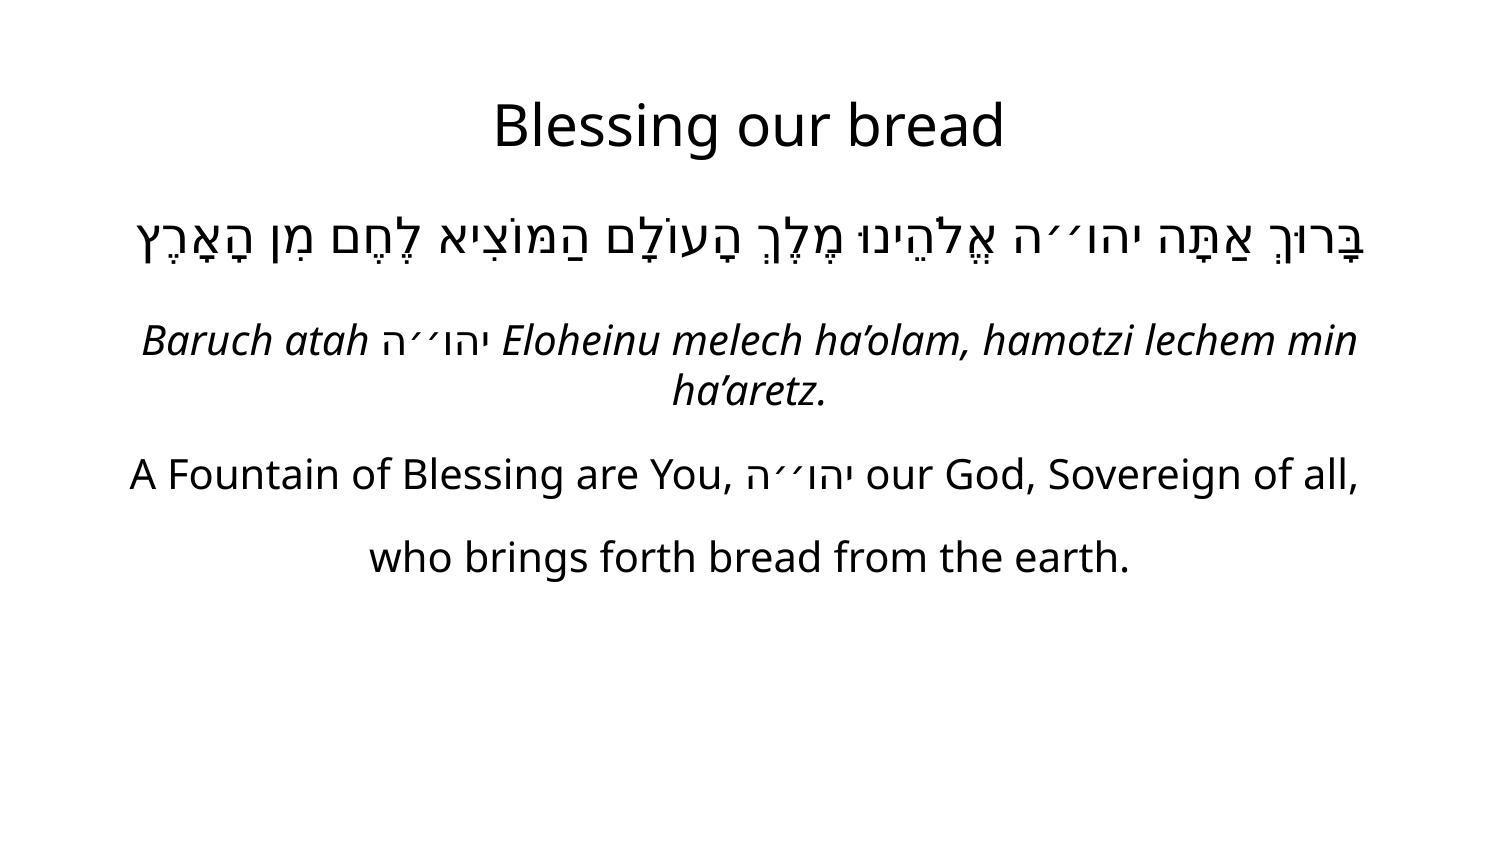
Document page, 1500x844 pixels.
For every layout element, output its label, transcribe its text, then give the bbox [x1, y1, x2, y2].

list בָּרוּךְ אַתָּה יהו׳׳ה אֱלֹהֵינוּ מֶלֶךְ הָעוֹלָם הַמּוֹצִיא לֶחֶם מִן הָאָרֶץ Baruch atah יהו׳׳ה Eloheinu melech ha’olam, hamotzi lechem min ha’aretz. A Fountain of Blessing are You, יהו׳׳ה our God, Sovereign of all, who brings forth bread from the earth. [51, 189, 1449, 750]
title Blessing our bread [51, 72, 1449, 167]
